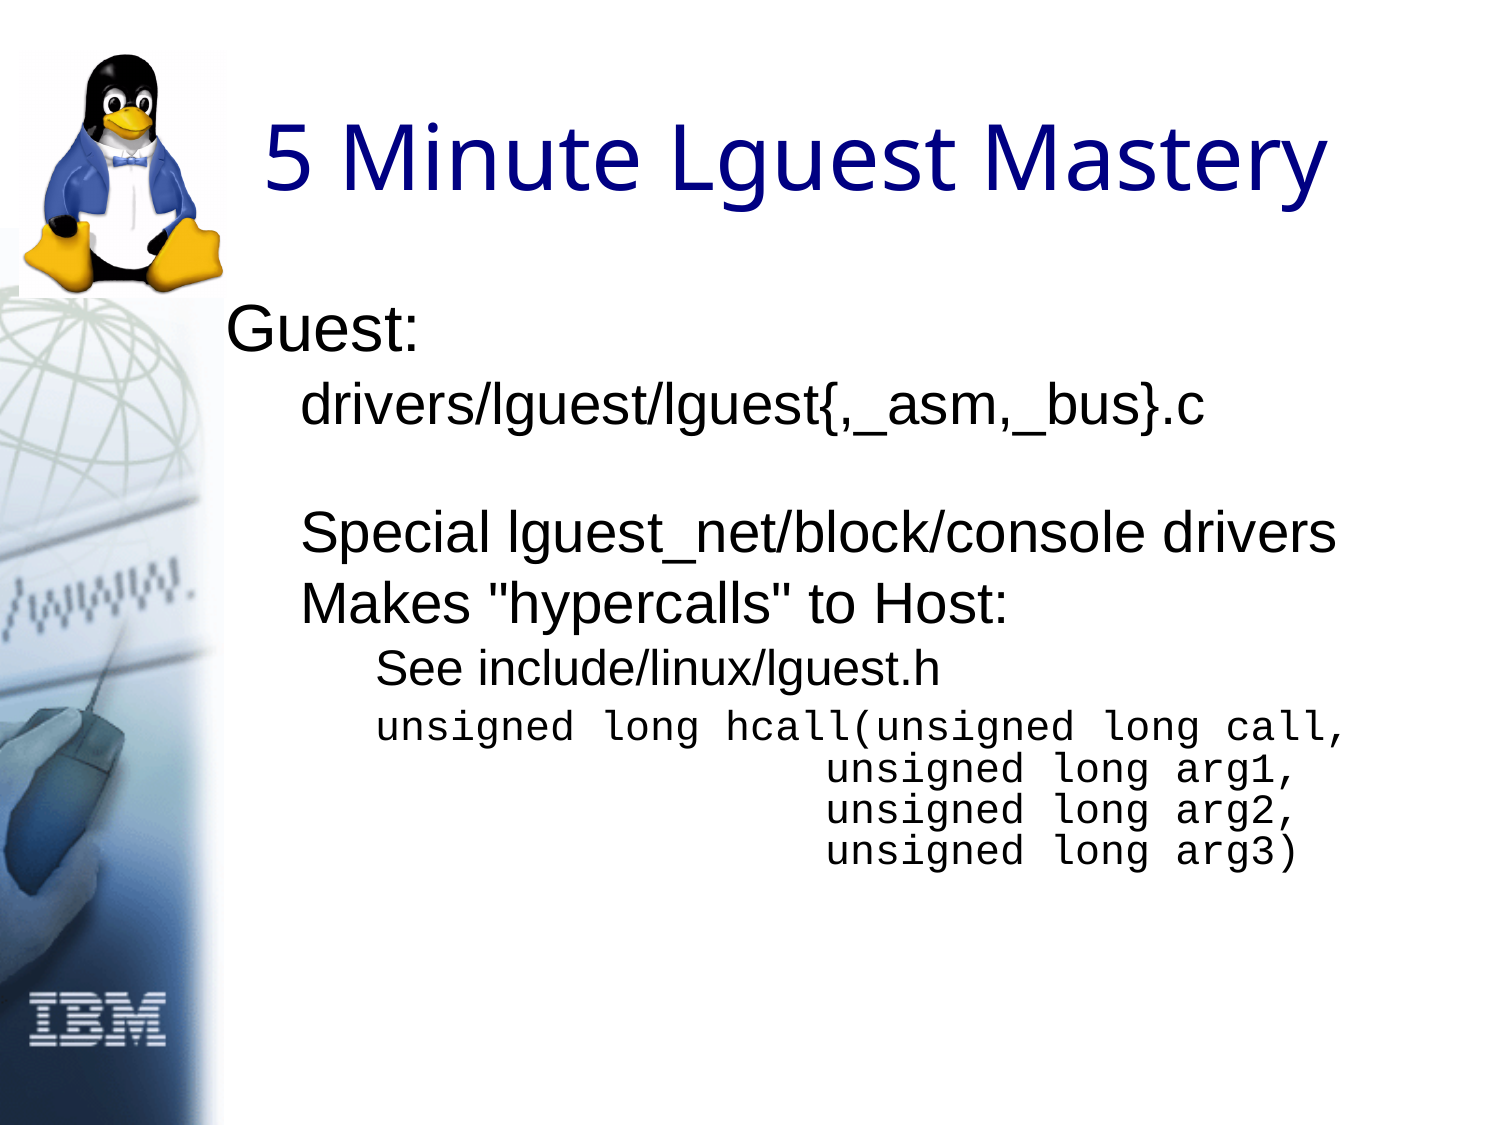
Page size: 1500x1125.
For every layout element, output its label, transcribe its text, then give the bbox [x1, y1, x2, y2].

list Guest: drivers/lguest/lguest{,_asm,_bus}.c Special lguest_net/block/console drivers Makes "hypercalls" to Host: See include/linux/lguest.h unsigned long hcall(unsigned long call, unsigned long arg1, unsigned long arg2, unsigned long arg3) [225, 299, 1463, 991]
title 5 Minute Lguest Mastery [262, 37, 1413, 273]
